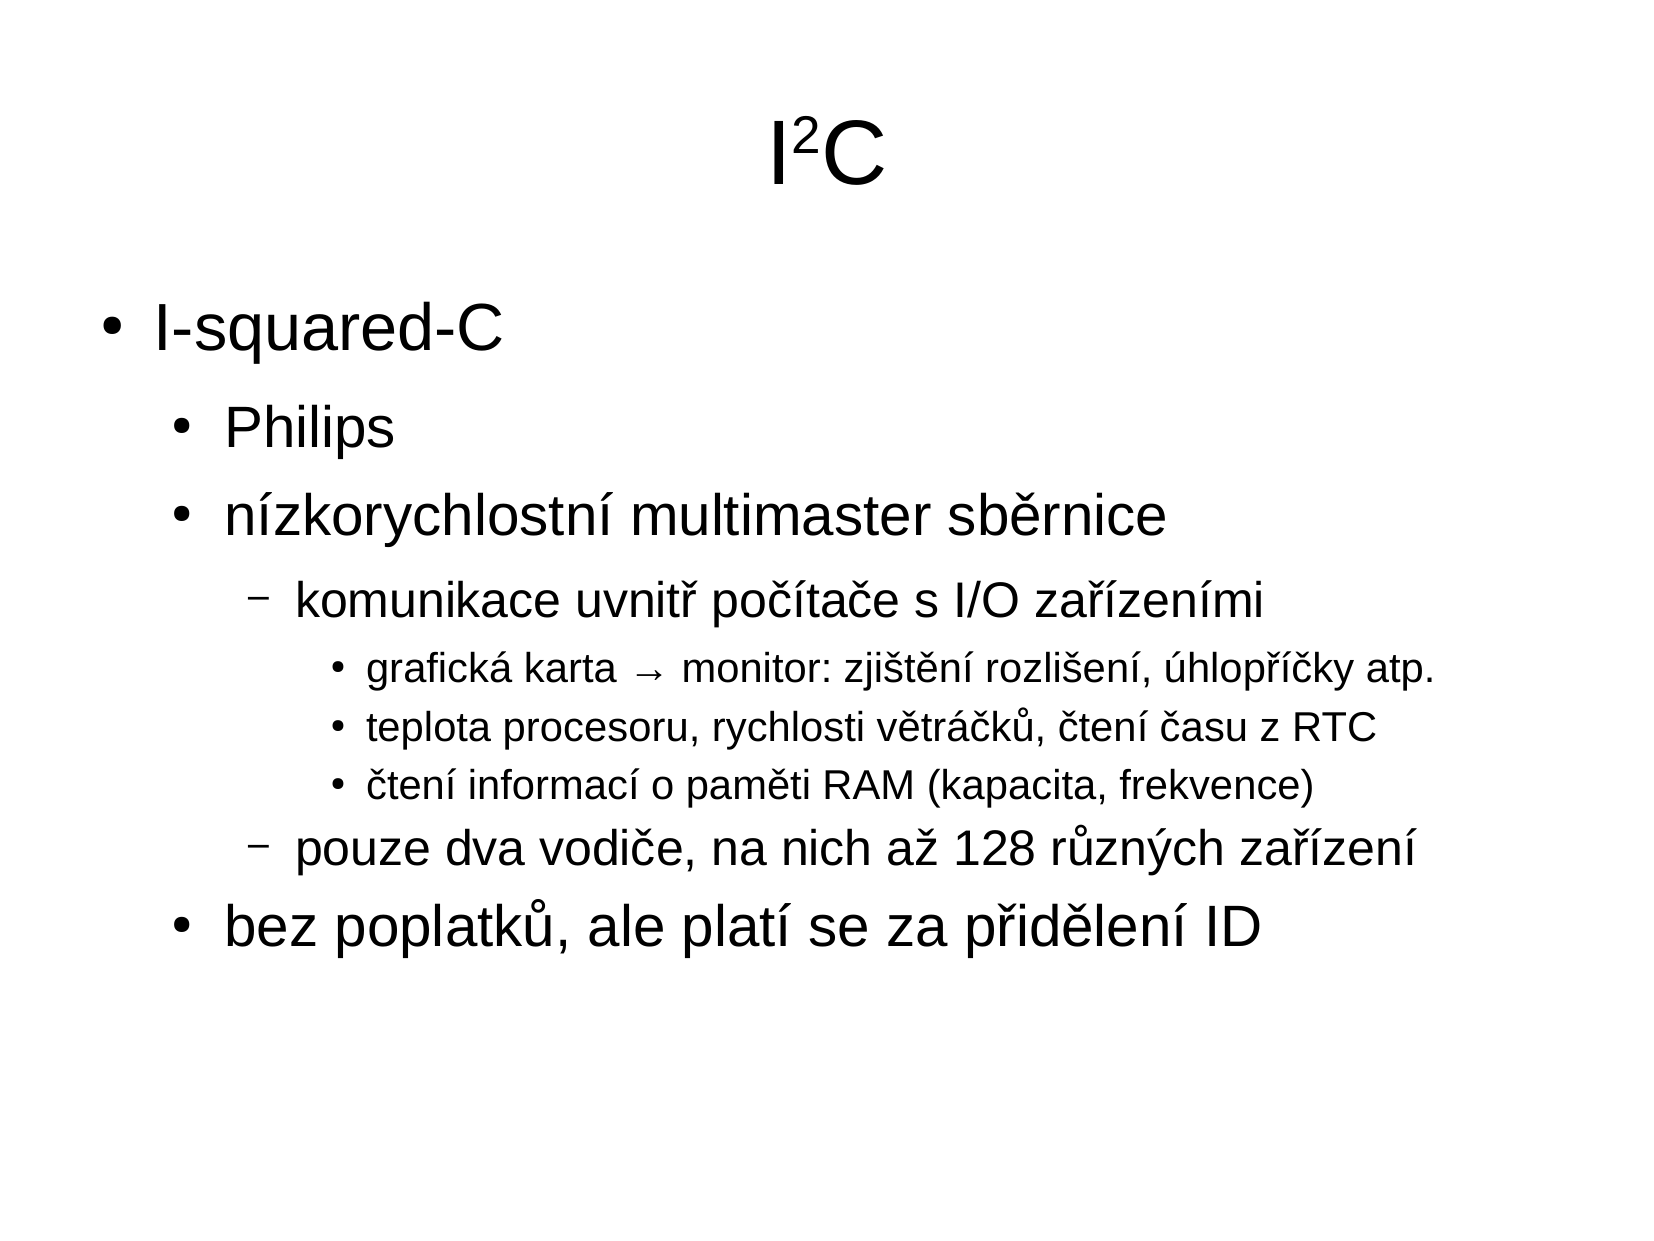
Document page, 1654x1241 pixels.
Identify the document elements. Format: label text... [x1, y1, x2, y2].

list I-squared-C Philips nízkorychlostní multimaster sběrnice komunikace uvnitř počítače s I/O zařízeními grafická karta → monitor: zjištění rozlišení, úhlopříčky atp. teplota procesoru, rychlosti větráčků, čtení času z RTC čtení informací o paměti RAM (kapacita, frekvence) pouze dva vodiče, na nich až 128 různých zařízení bez poplatků, ale platí se za přidělení ID [82, 290, 1571, 1109]
title I2C [82, 49, 1571, 257]
